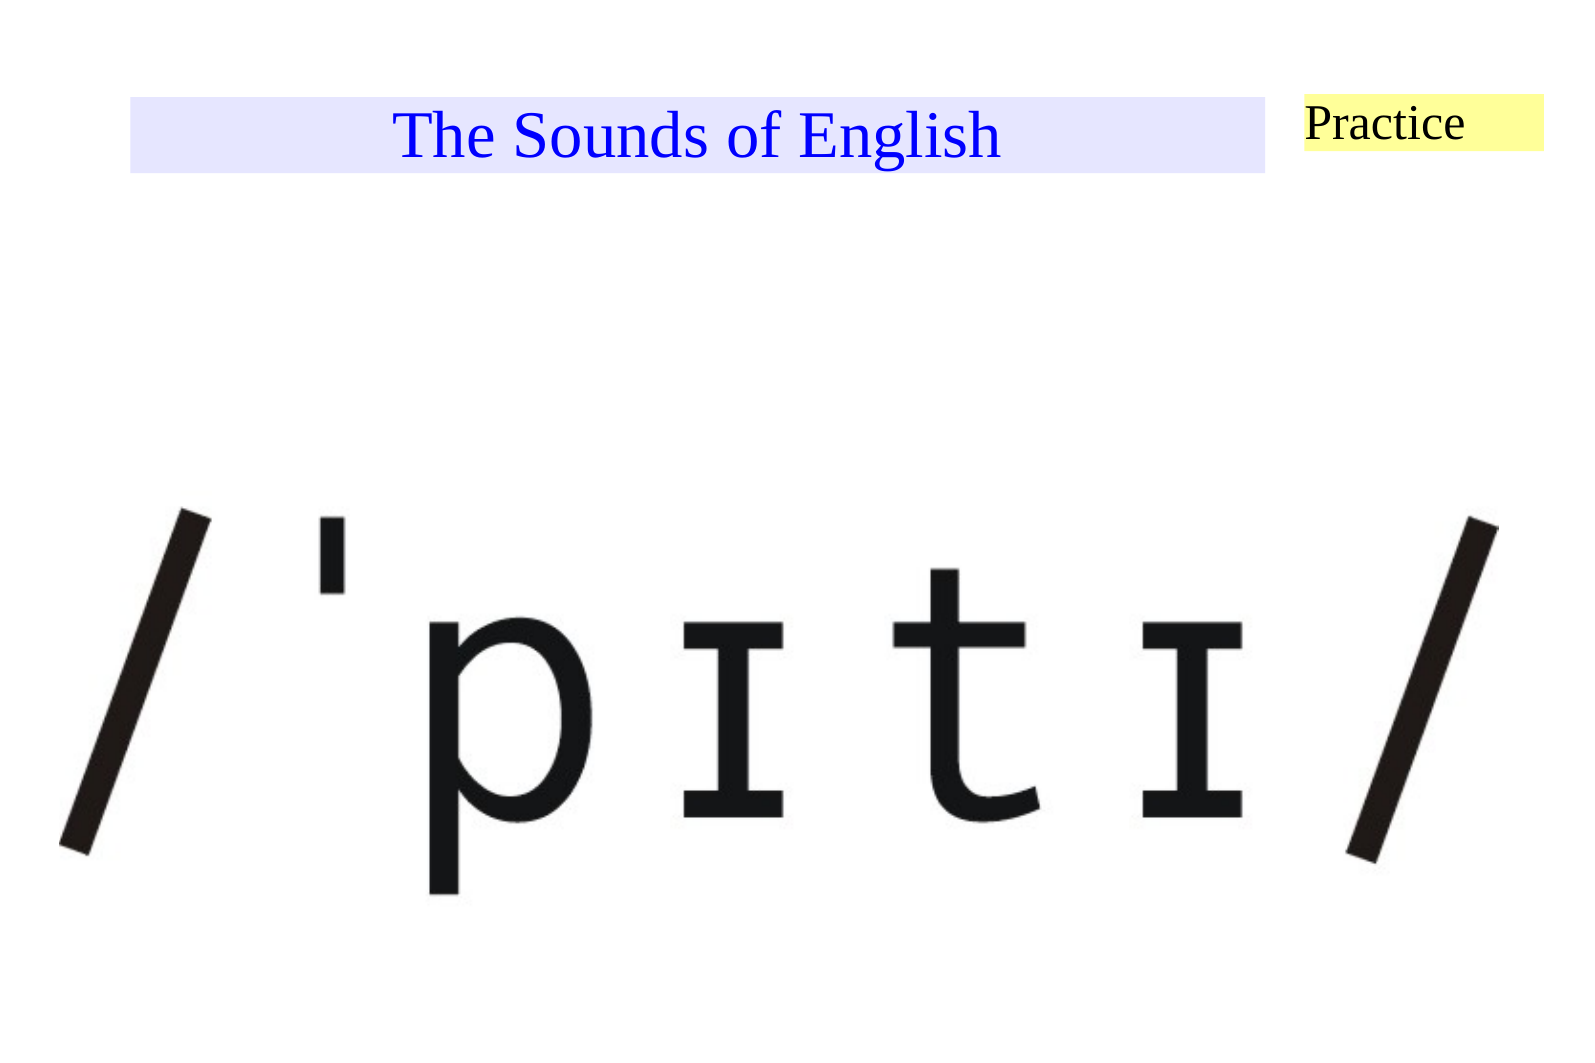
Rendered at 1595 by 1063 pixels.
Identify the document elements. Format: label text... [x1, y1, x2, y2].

picture [59, 461, 1499, 933]
text_box Practice [1304, 94, 1544, 152]
text_box The Sounds of English [130, 97, 1266, 174]
